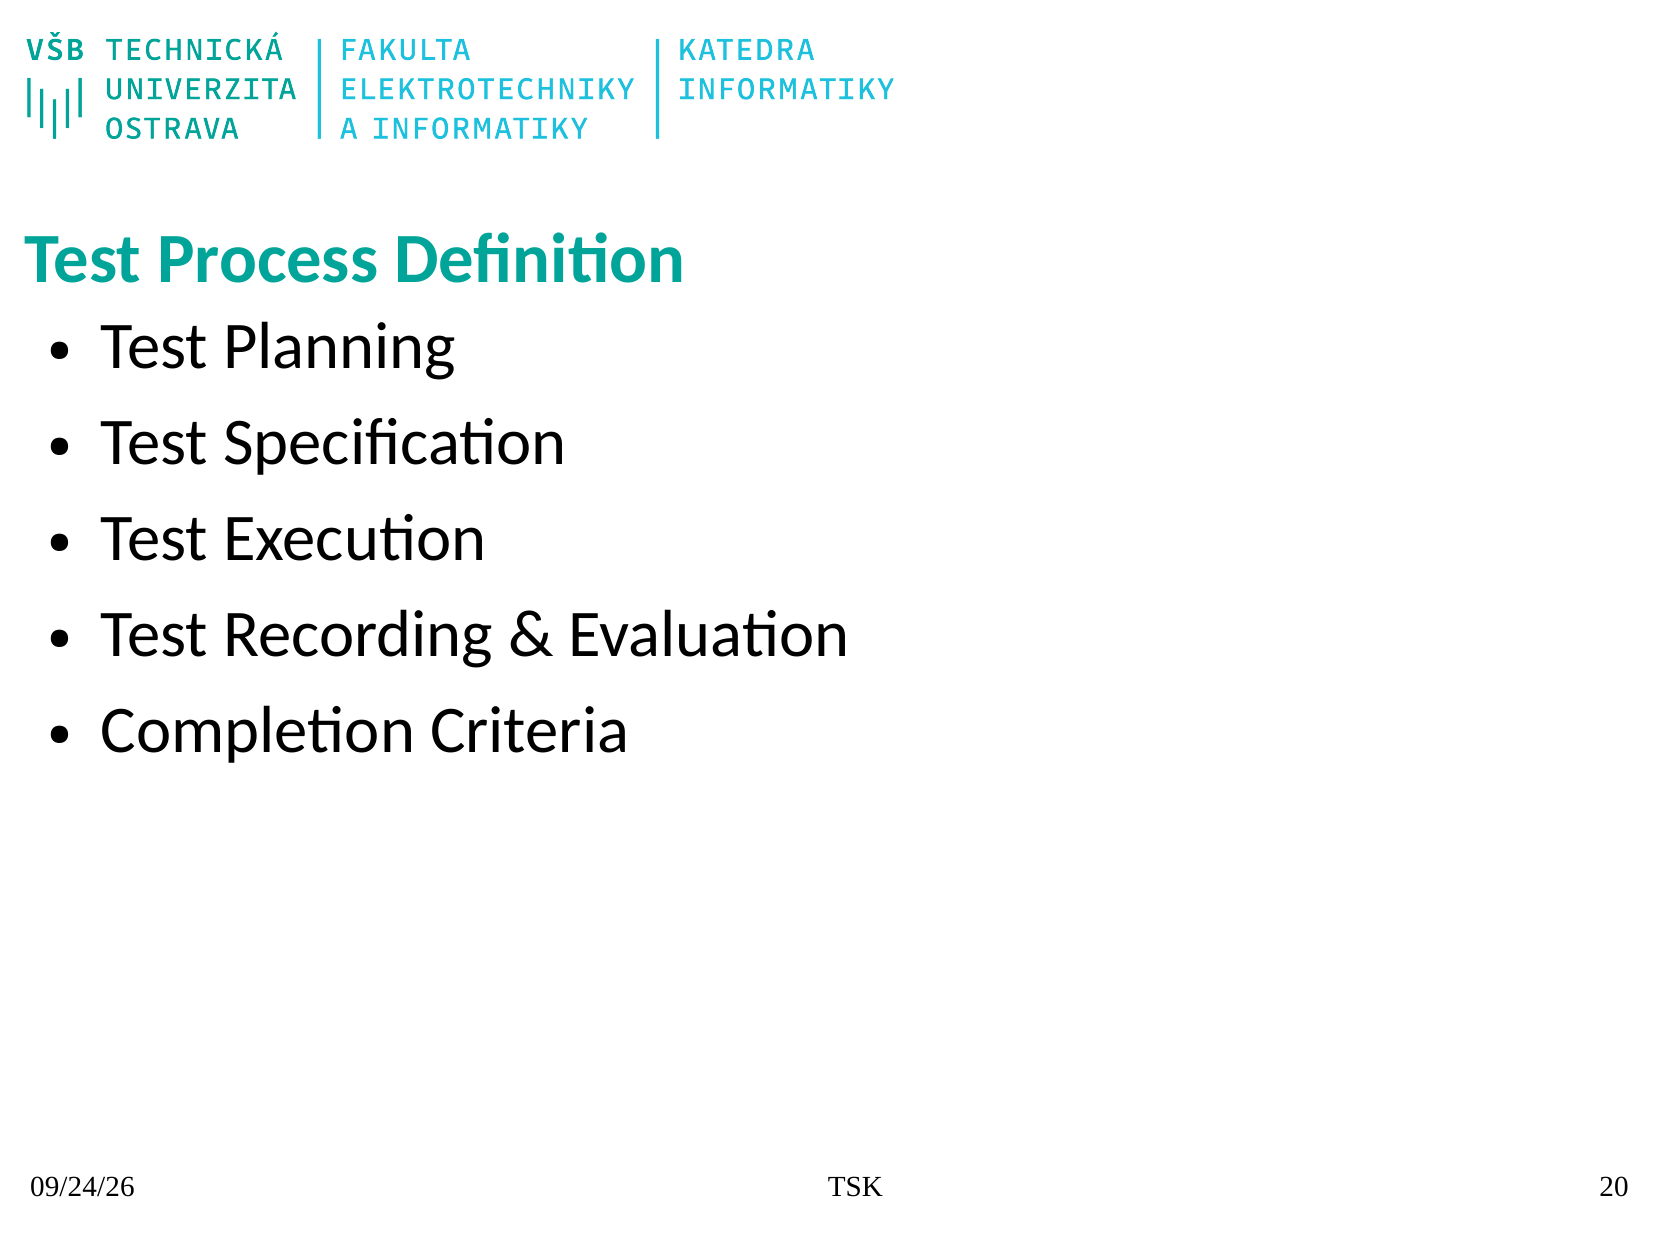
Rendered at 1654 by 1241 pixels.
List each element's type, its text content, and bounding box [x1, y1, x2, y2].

picture [26, 31, 894, 139]
list Test Planning Test Specification Test Execution Test Recording & Evaluation Completion Criteria [30, 318, 1629, 1146]
title Test Process Definition [24, 169, 1629, 300]
